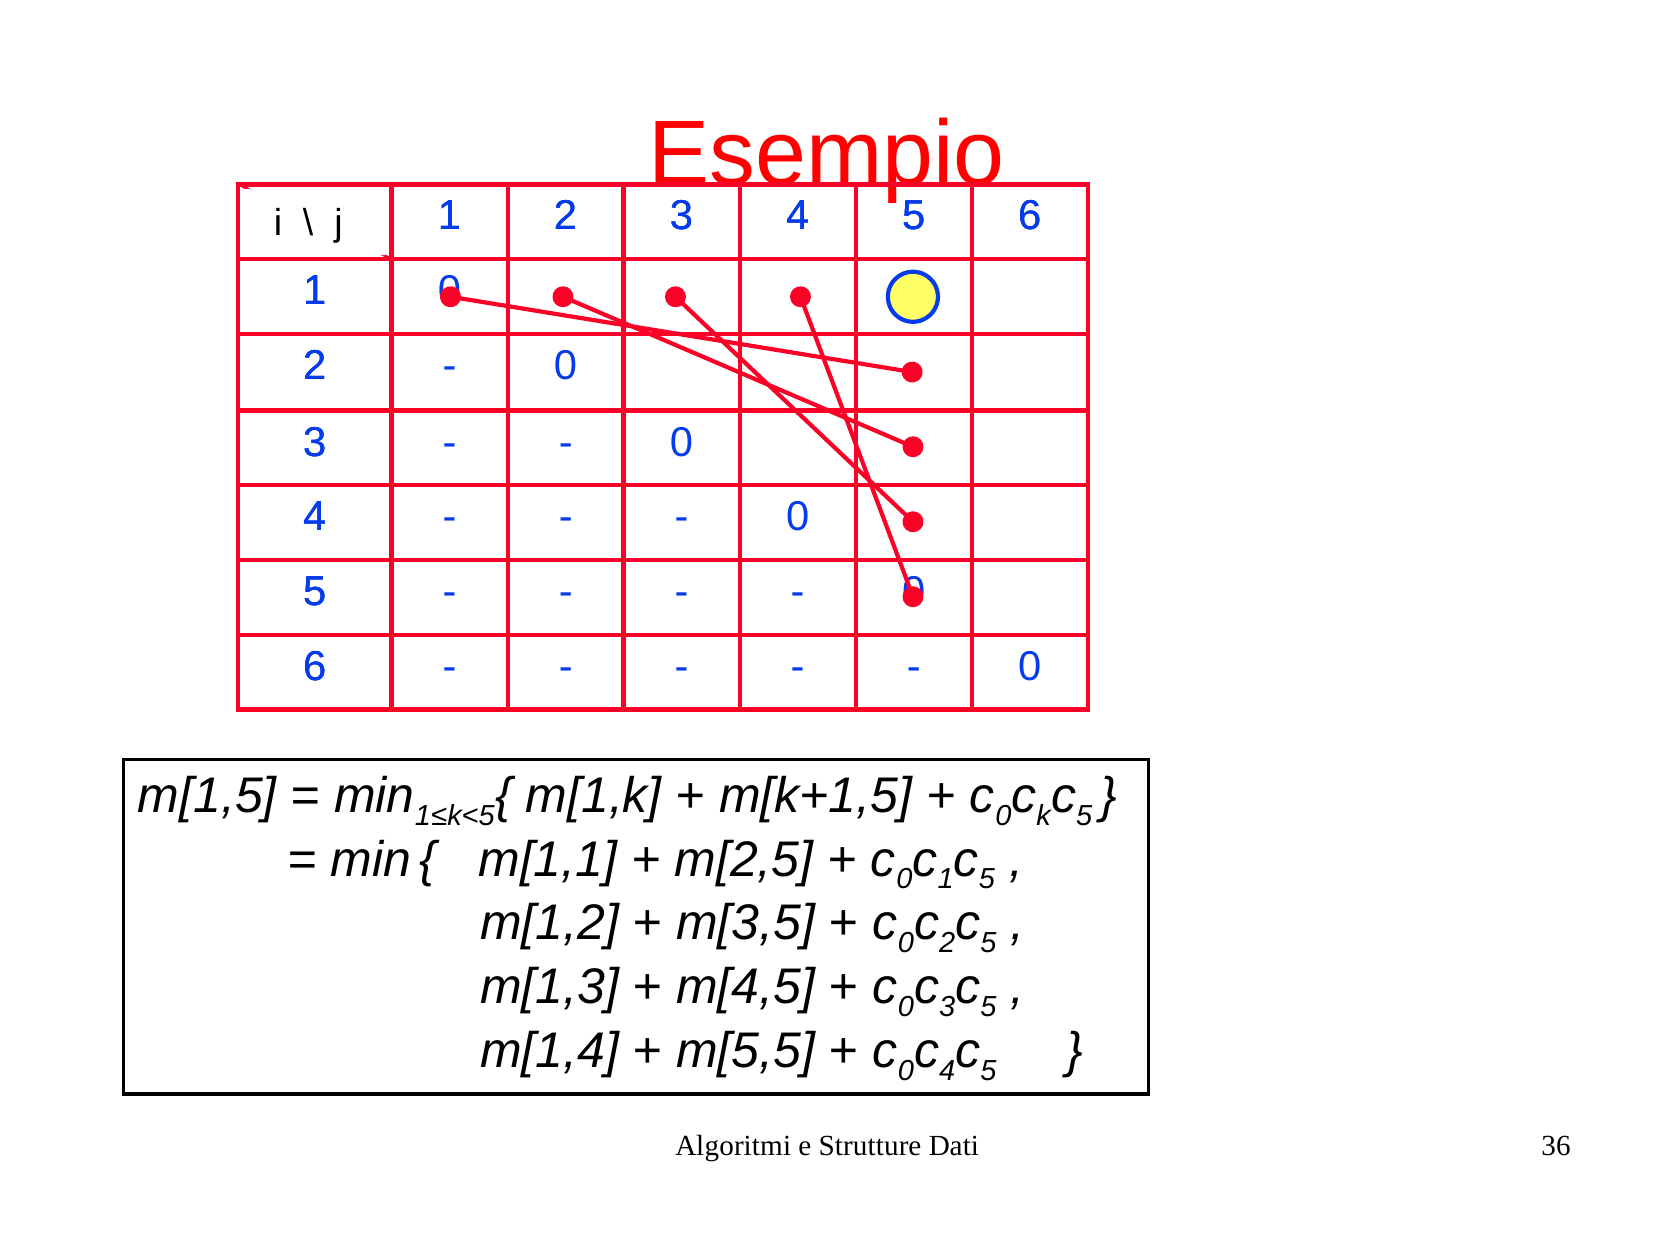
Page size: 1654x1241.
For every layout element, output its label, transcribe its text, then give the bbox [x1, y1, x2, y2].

text_box 0 [742, 487, 855, 559]
text_box 3 [240, 412, 391, 484]
text_box - [510, 413, 622, 483]
text_box 6 [240, 636, 391, 707]
text_box m[1,5] = min1≤k<5{ m[1,k] + m[k+1,5] + c0ckc5 } = min { m[1,1] + m[2,5] + c0c1c5 , m[1,2] + m[3,5] + c0c2c5 , m[1,3] + m[4,5] + c0c3c5 , m[1,4] + m[5,5] + c0c4c5 } [123, 759, 1149, 1094]
text_box 5 [857, 187, 971, 258]
text_box 5 [240, 561, 391, 634]
text_box 4 [741, 187, 855, 258]
text_box 0 [510, 336, 623, 410]
text_box 0 [393, 260, 507, 333]
text_box - [510, 487, 621, 558]
text_box - [394, 487, 506, 558]
text_box 4 [240, 486, 391, 559]
text_box - [742, 562, 854, 633]
text_box - [510, 562, 621, 633]
text_box 3 [625, 187, 739, 258]
text_box - [858, 637, 970, 707]
text_box 2 [509, 187, 623, 258]
text_box - [394, 562, 506, 633]
text_box - [626, 562, 738, 633]
text_box 2 [240, 335, 391, 410]
text_box i \ j [241, 189, 386, 256]
text_box L R [249, 187, 391, 257]
text_box - [742, 637, 854, 707]
text_box 0 [858, 562, 971, 634]
title Esempio [82, 49, 1571, 257]
text_box 6 [973, 187, 1086, 258]
text_box - [510, 637, 621, 707]
text_box 1 [240, 260, 391, 333]
text_box 1 [393, 187, 507, 258]
text_box [887, 271, 938, 322]
text_box 0 [626, 413, 739, 484]
text_box - [626, 487, 738, 558]
text_box 0 [442, 278, 455, 289]
text_box - [626, 637, 738, 707]
text_box - [394, 336, 506, 408]
text_box 0 [910, 579, 920, 588]
text_box 0 [974, 637, 1086, 707]
text_box - [394, 637, 506, 707]
text_box - [394, 413, 506, 483]
